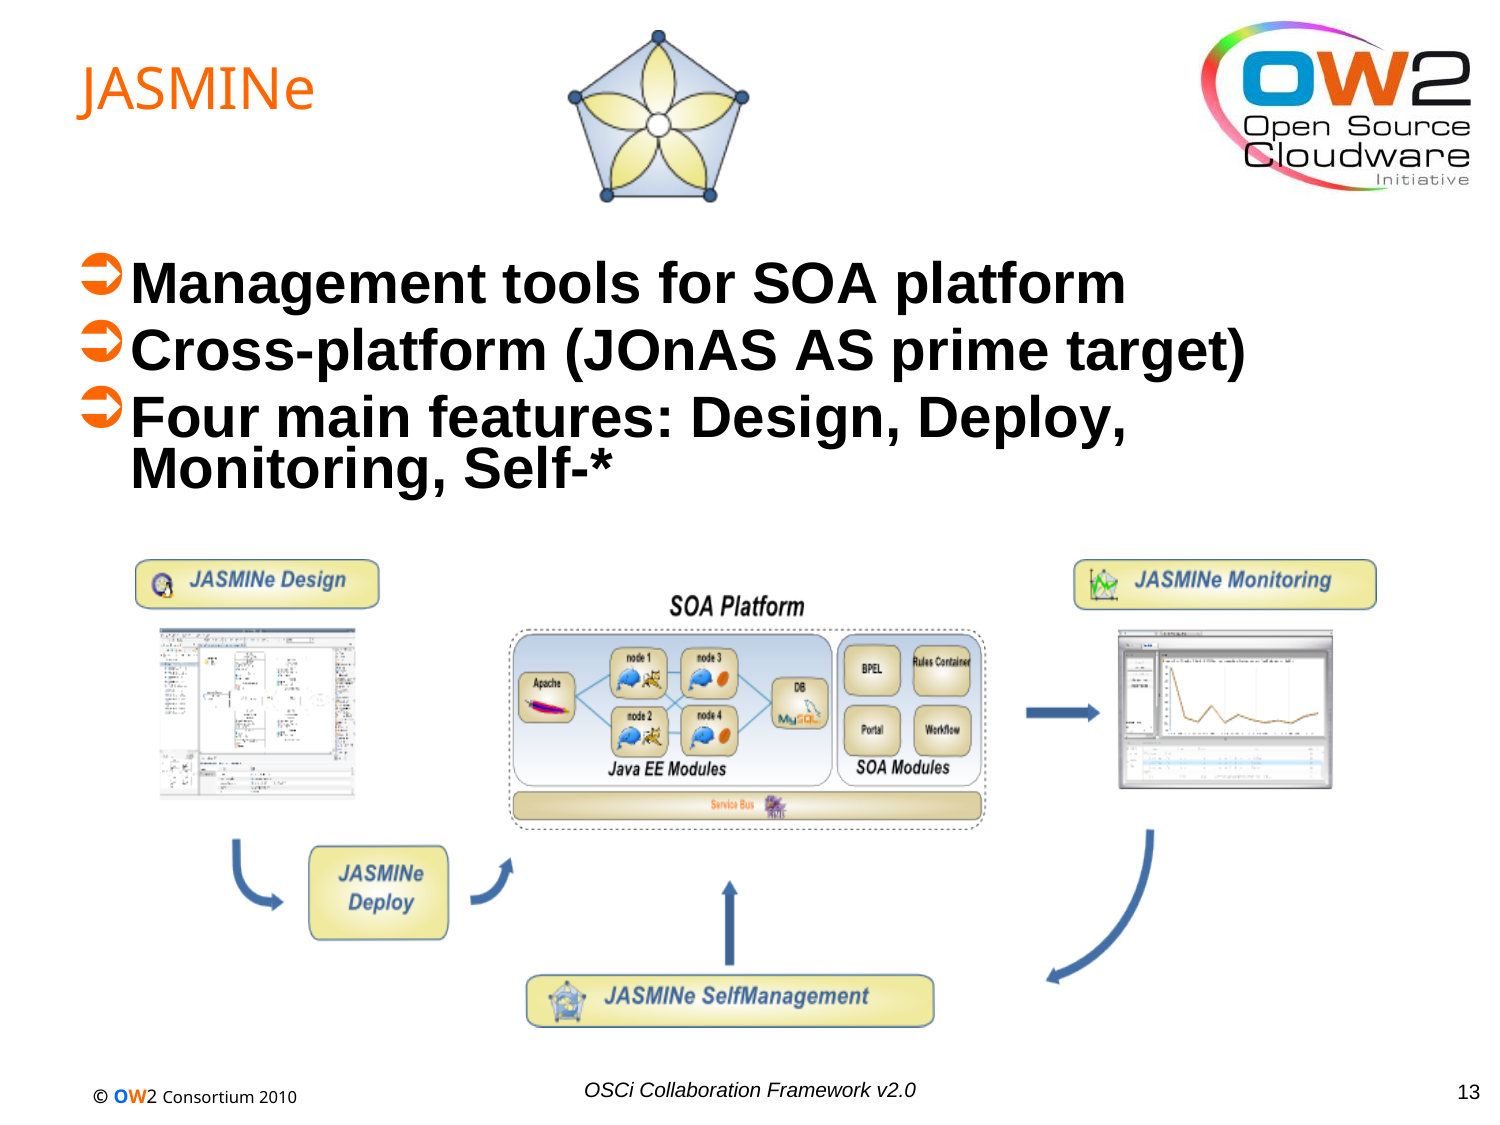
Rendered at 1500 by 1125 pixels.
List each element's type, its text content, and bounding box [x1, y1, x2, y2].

title JASMINe [82, 44, 1183, 214]
picture [566, 30, 752, 207]
picture [135, 559, 1377, 1028]
picture [1199, 19, 1472, 195]
list Management tools for SOA platform Cross-platform (JOnAS AS prime target) Four main features: Design, Deploy, Monitoring, Self-* [74, 262, 1425, 990]
